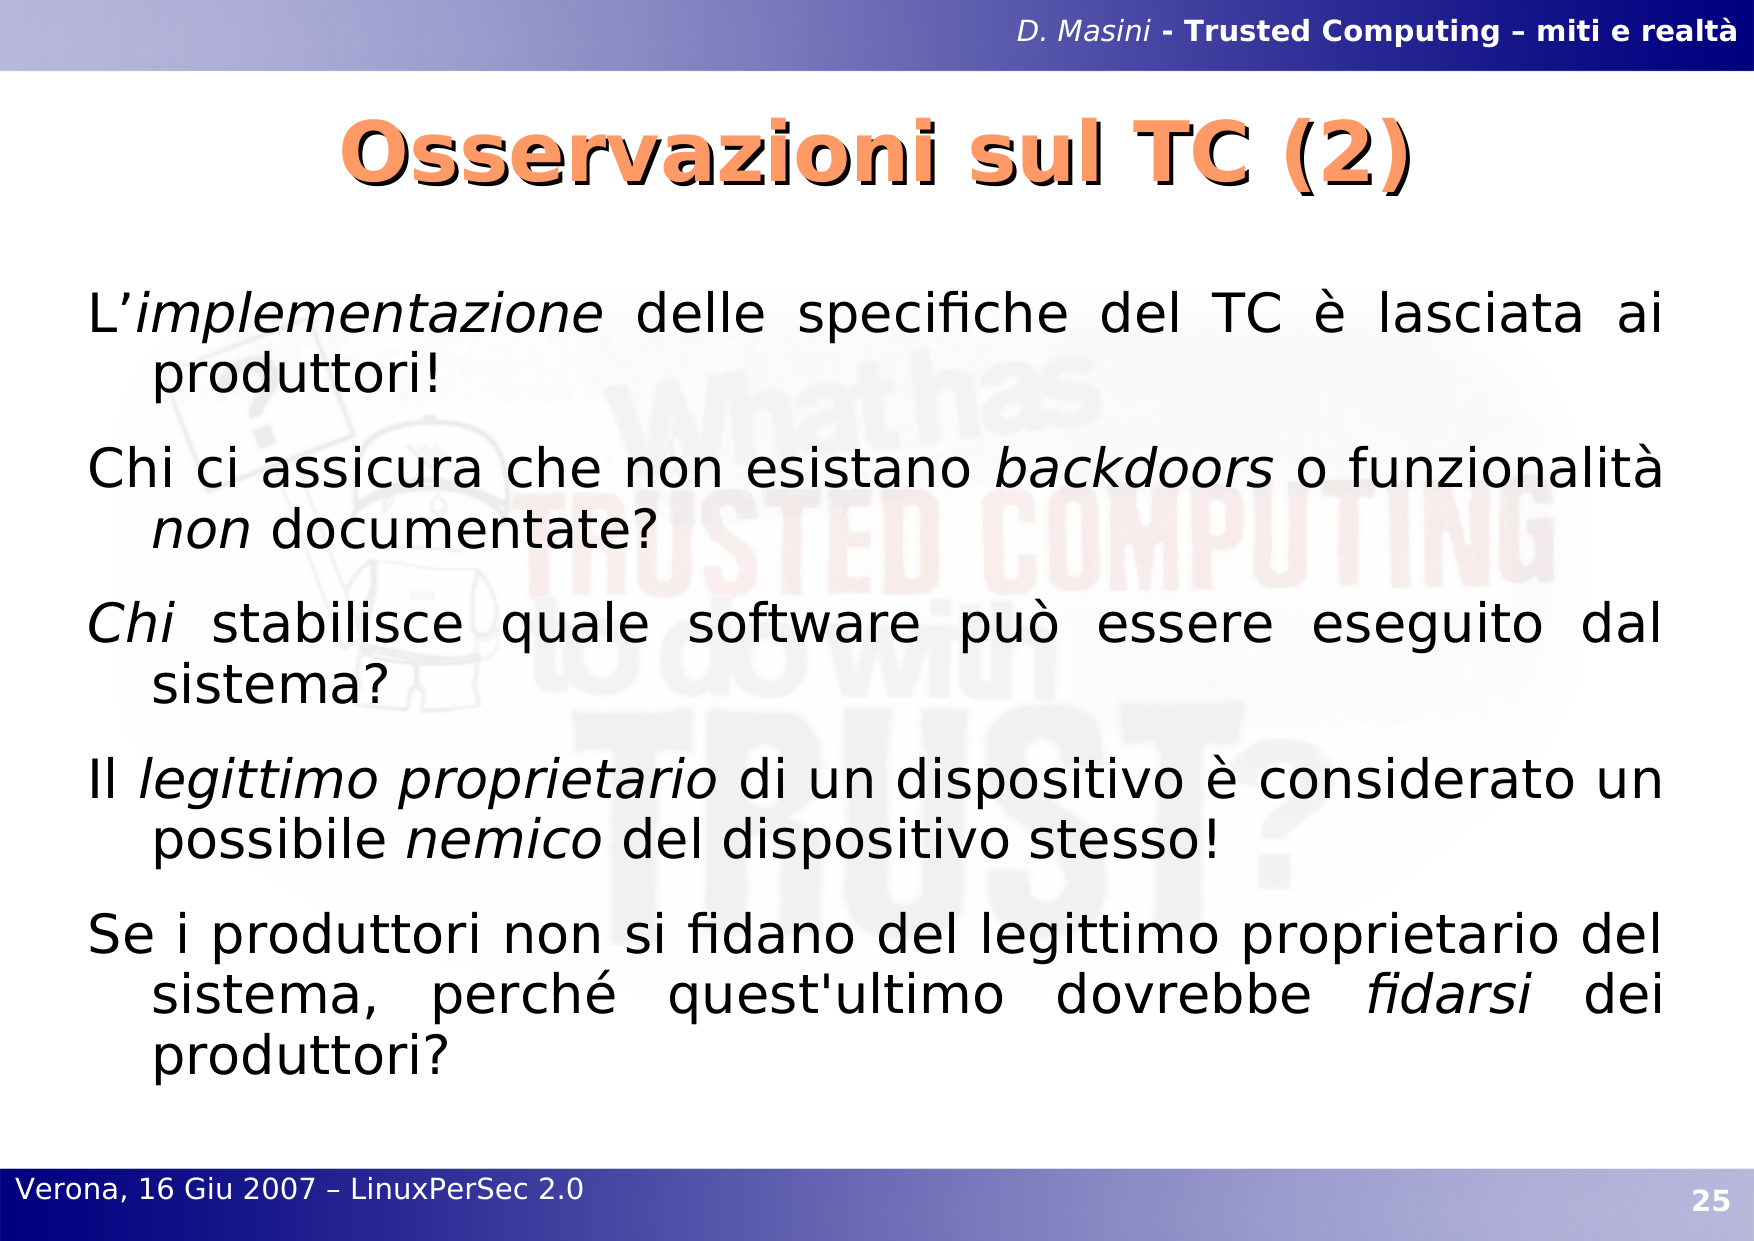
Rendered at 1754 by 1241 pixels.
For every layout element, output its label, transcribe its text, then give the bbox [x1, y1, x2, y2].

picture [0, 0, 1754, 1241]
list L’implementazione delle specifiche del TC è lasciata ai produttori! Chi ci assicura che non esistano backdoors o funzionalità non documentate? Chi stabilisce quale software può essere eseguito dal sistema? Il legittimo proprietario di un dispositivo è considerato un possibile nemico del dispositivo stesso! Se i produttori non si fidano del legittimo proprietario del sistema, perché quest'ultimo dovrebbe fidarsi dei produttori? [87, 284, 1667, 1151]
title Osservazioni sul TC (2) [87, 49, 1667, 257]
